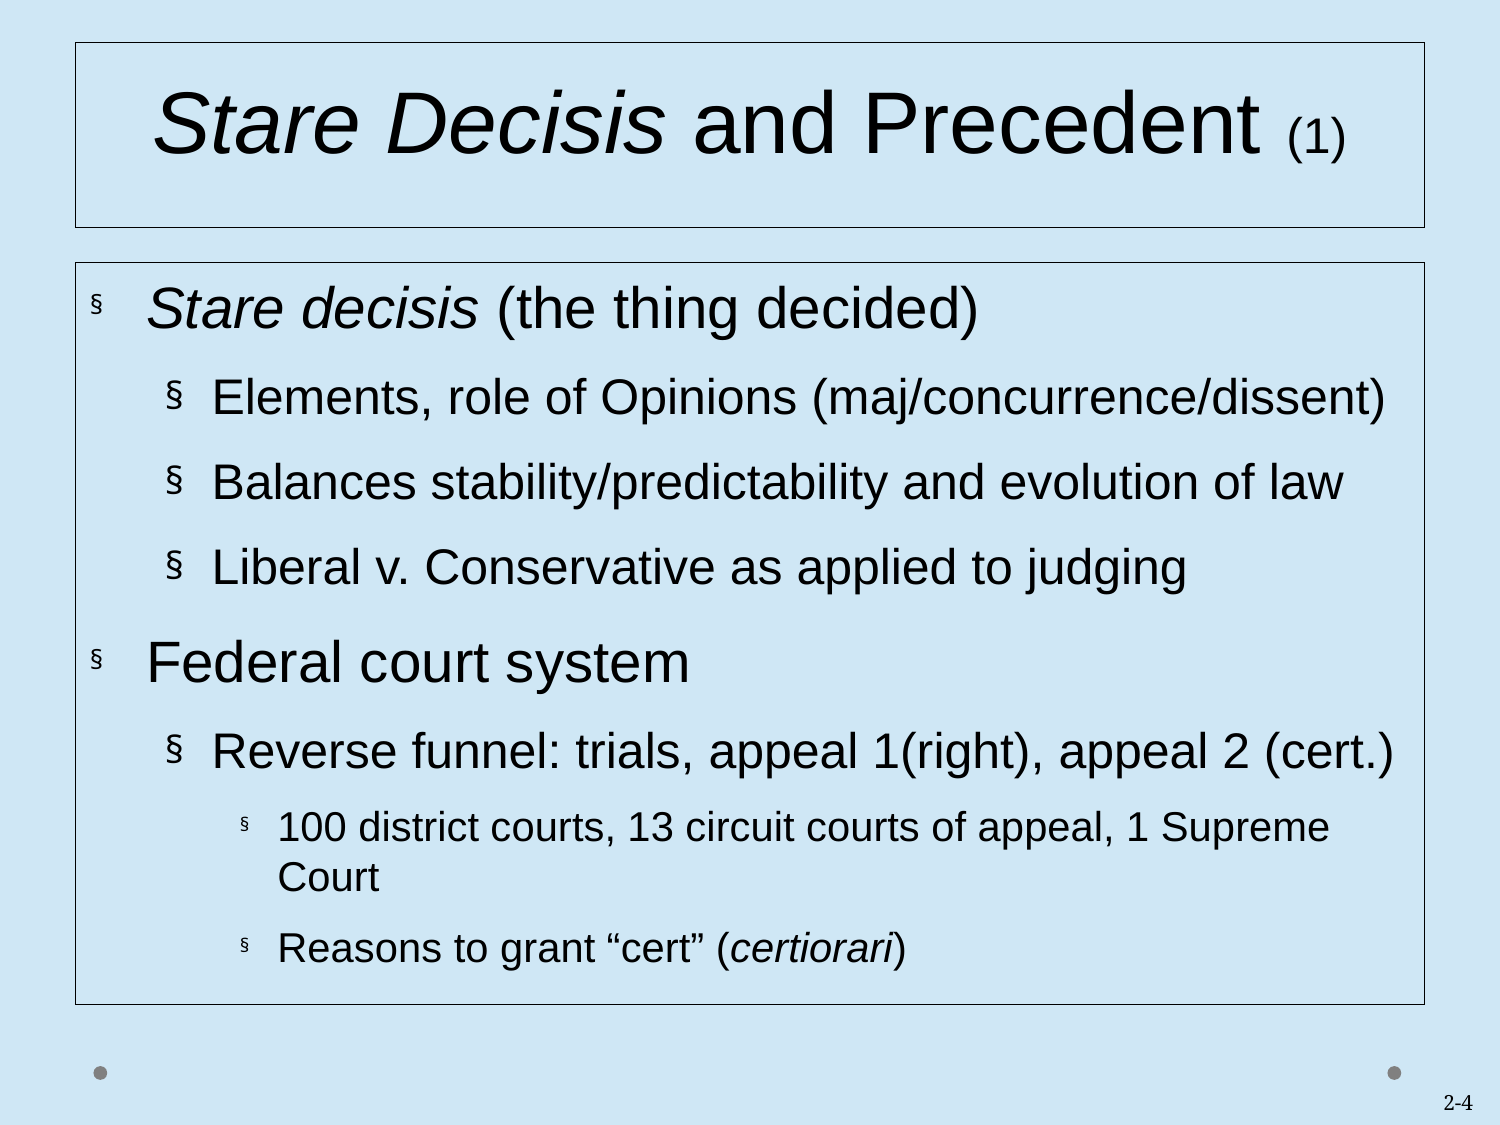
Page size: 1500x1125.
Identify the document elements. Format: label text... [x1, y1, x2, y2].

list Stare decisis (the thing decided) Elements, role of Opinions (maj/concurrence/dissent) Balances stability/predictability and evolution of law Liberal v. Conservative as applied to judging Federal court system Reverse funnel: trials, appeal 1(right), appeal 2 (cert.) 100 district courts, 13 circuit courts of appeal, 1 Supreme Court Reasons to grant “cert” (certiorari) [75, 262, 1425, 1005]
title Stare Decisis and Precedent (1) [75, 42, 1425, 228]
